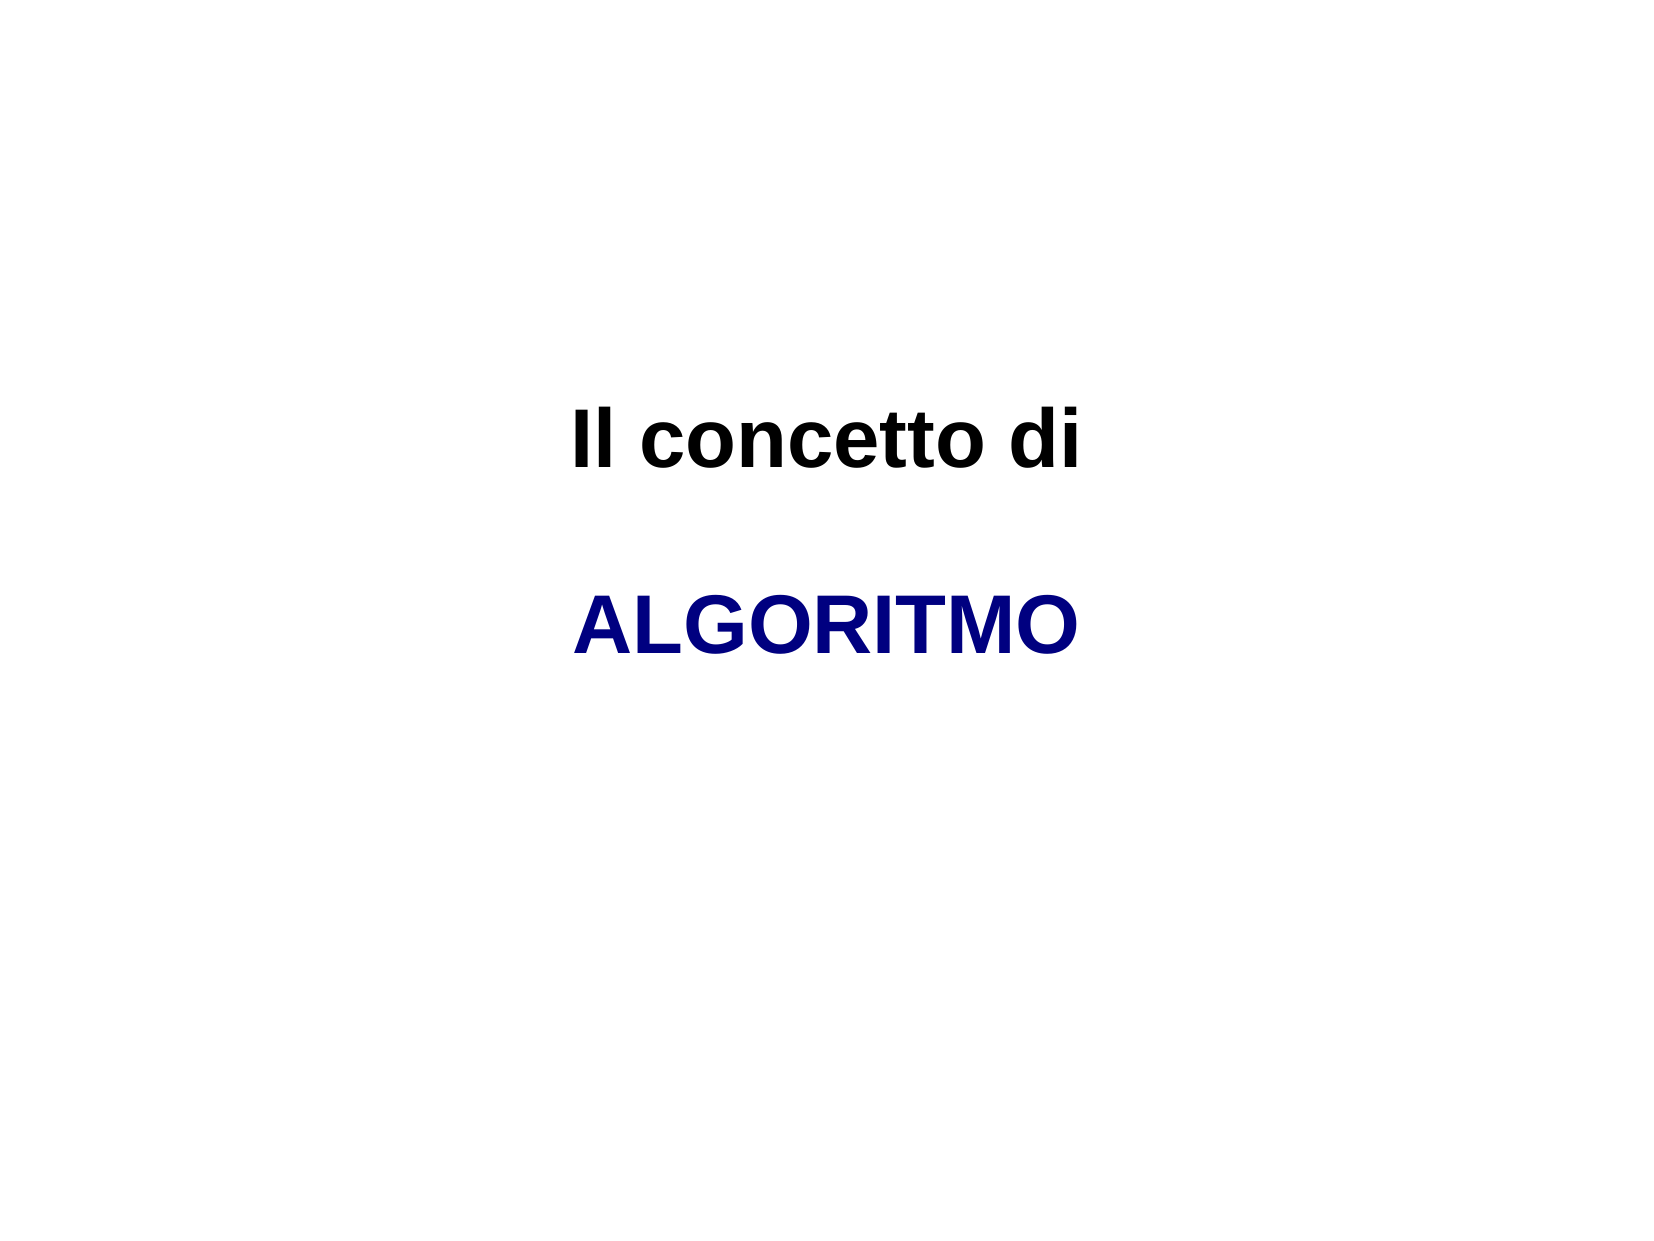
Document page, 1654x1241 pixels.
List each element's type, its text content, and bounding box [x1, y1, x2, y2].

text_box Il concetto di ALGORITMO [88, 385, 1565, 680]
